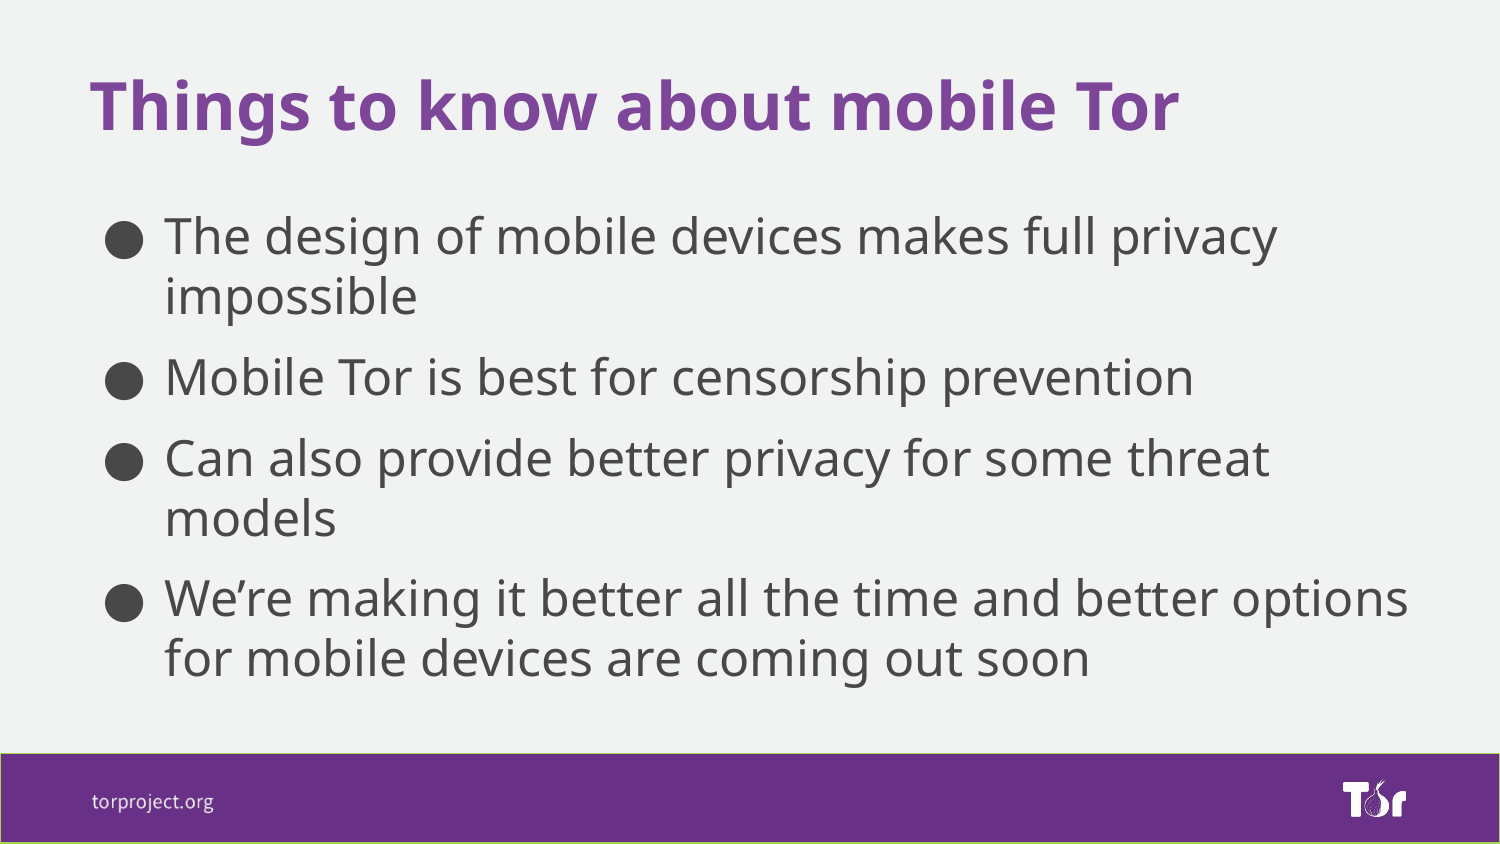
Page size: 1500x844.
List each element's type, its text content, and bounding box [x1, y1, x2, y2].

text_box Things to know about mobile Tor [74, 33, 1425, 175]
text_box The design of mobile devices makes full privacy impossible Mobile Tor is best for censorship prevention Can also provide better privacy for some threat models We’re making it better all the time and better options for mobile devices are coming out soon [74, 196, 1425, 754]
picture [75, 780, 604, 821]
picture [1343, 778, 1406, 817]
